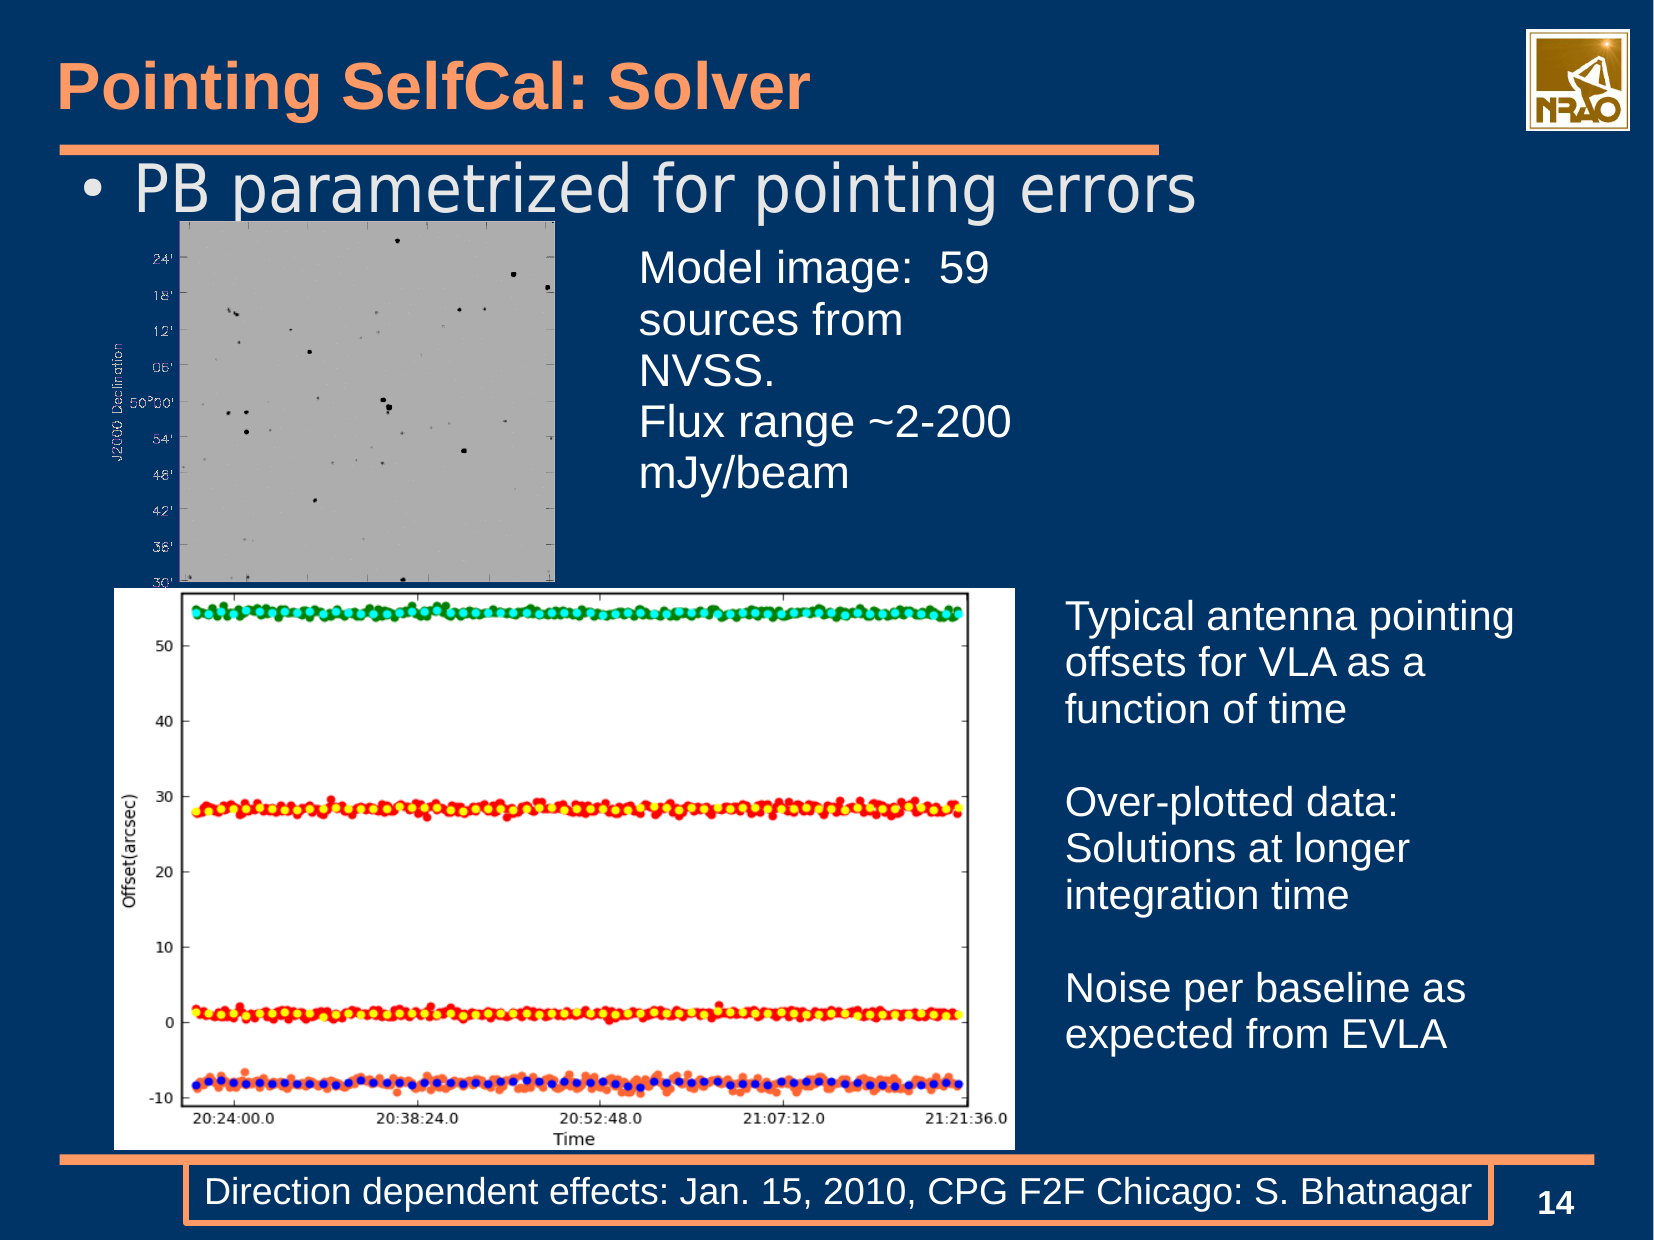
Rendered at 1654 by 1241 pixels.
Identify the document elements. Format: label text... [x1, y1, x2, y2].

text_box Model image: 59 sources from NVSS. Flux range ~2-200 mJy/beam [623, 234, 1057, 506]
list PB parametrized for pointing errors [63, 151, 1601, 1091]
picture [1526, 29, 1630, 131]
text_box Typical antenna pointing offsets for VLA as a function of time Over-plotted data: Solutions at longer integration time Noise per baseline as expected from EVLA [1050, 585, 1583, 1065]
picture [106, 173, 1015, 1150]
title Pointing SelfCal: Solver [56, 34, 1489, 139]
